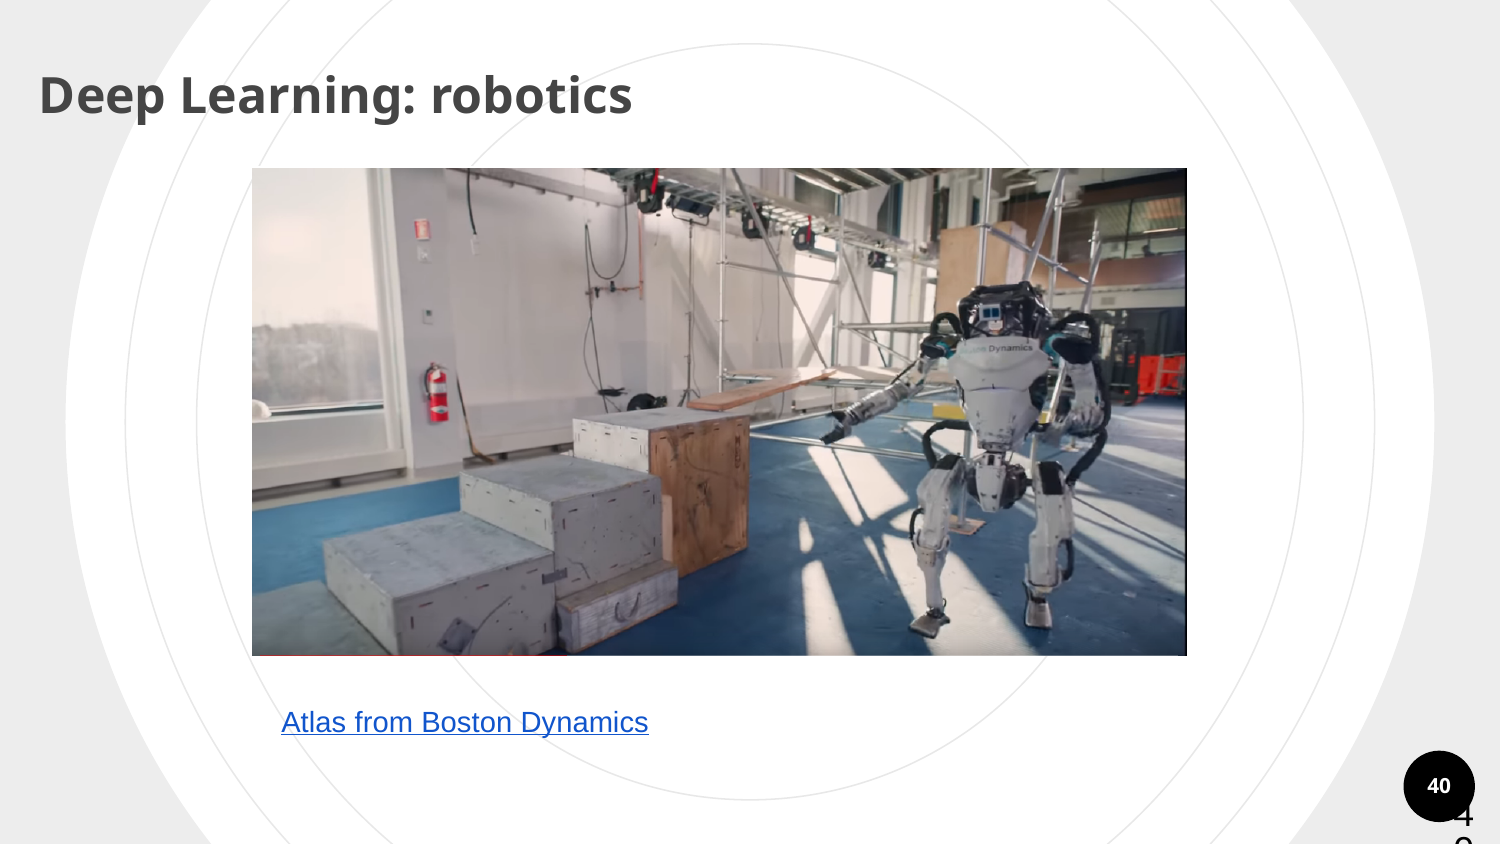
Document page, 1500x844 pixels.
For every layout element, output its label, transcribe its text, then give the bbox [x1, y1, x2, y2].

text_box Deep Learning: robotics [38, 39, 1461, 149]
text_box Atlas from Boston Dynamics [266, 687, 1197, 754]
picture [252, 166, 1187, 656]
slide_number 1 [1403, 750, 1475, 823]
